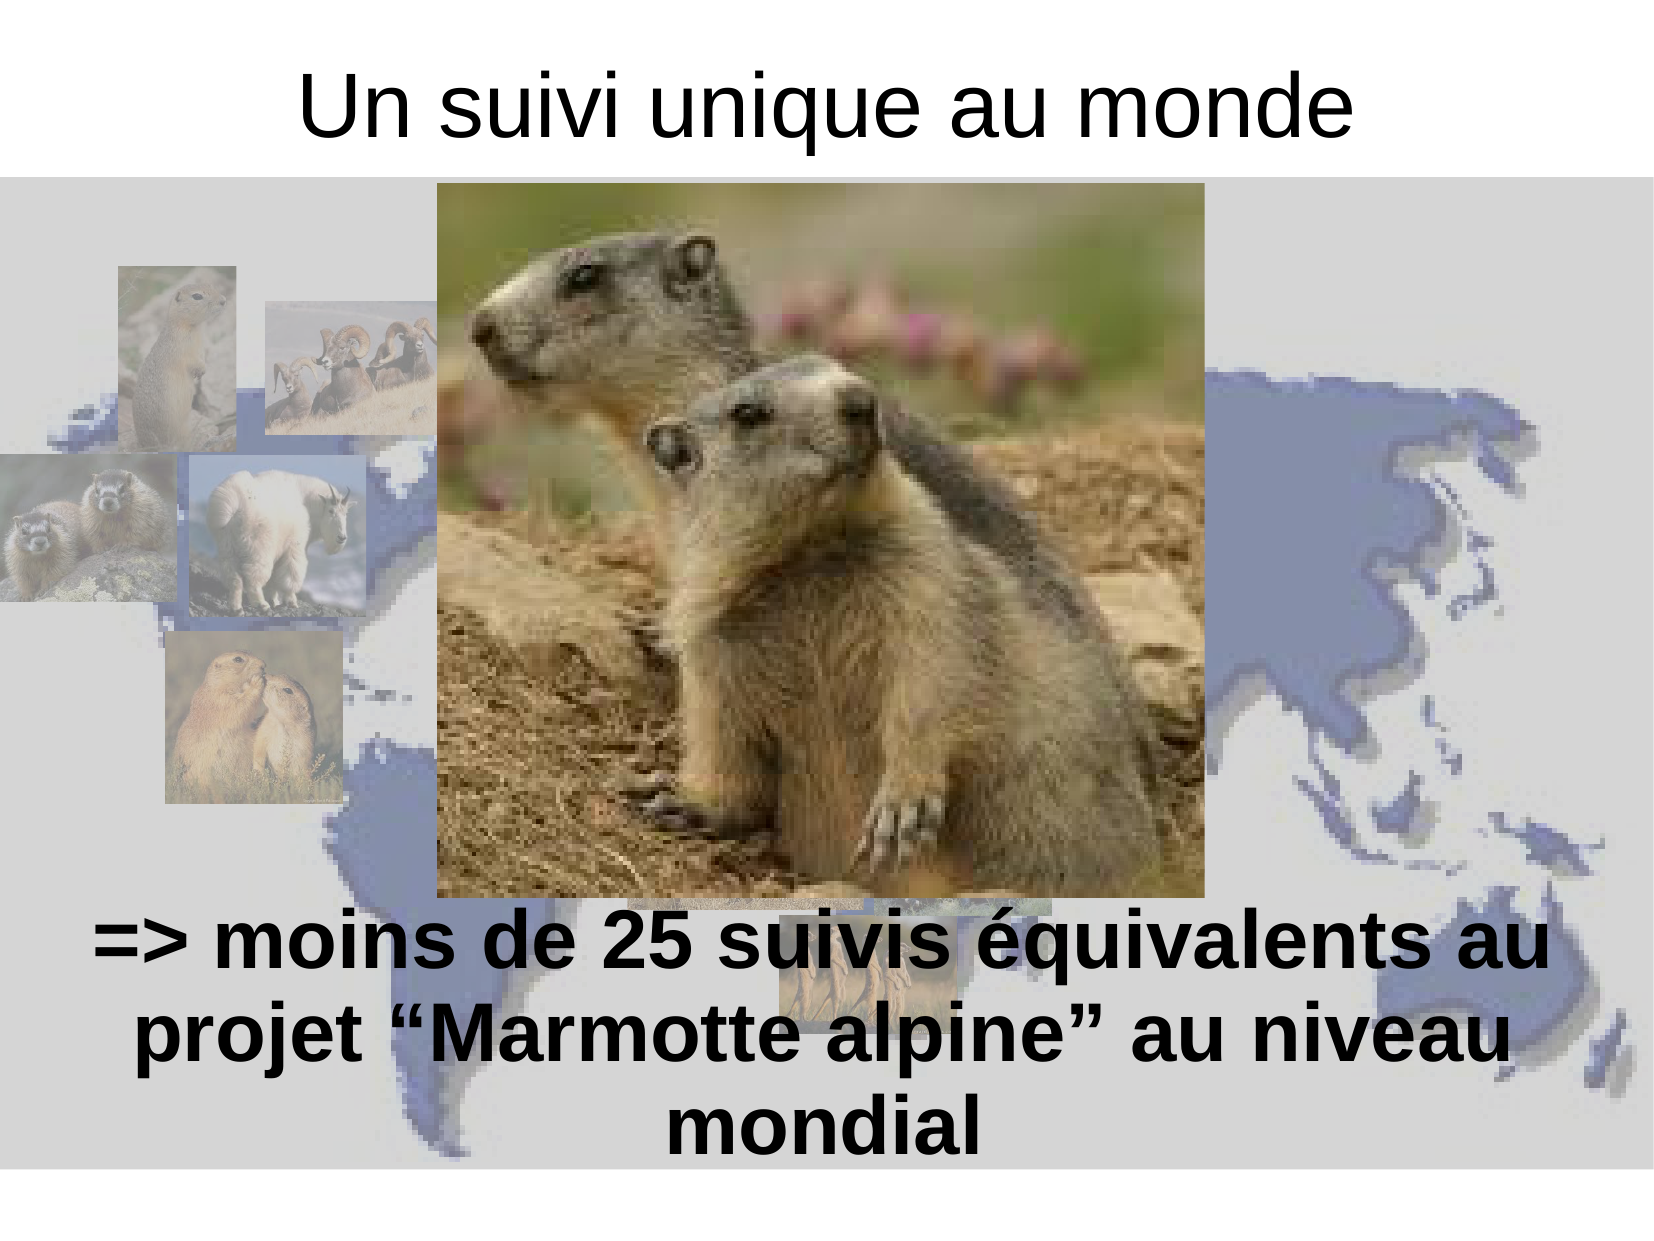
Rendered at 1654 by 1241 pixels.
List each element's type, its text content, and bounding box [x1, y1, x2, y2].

title Un suivi unique au monde [82, 2, 1571, 177]
text_box => moins de 25 suivis équivalents au projet “Marmotte alpine” au niveau mondial [5, 885, 1642, 1180]
picture [437, 183, 1205, 885]
text_box [0, 177, 1654, 1170]
